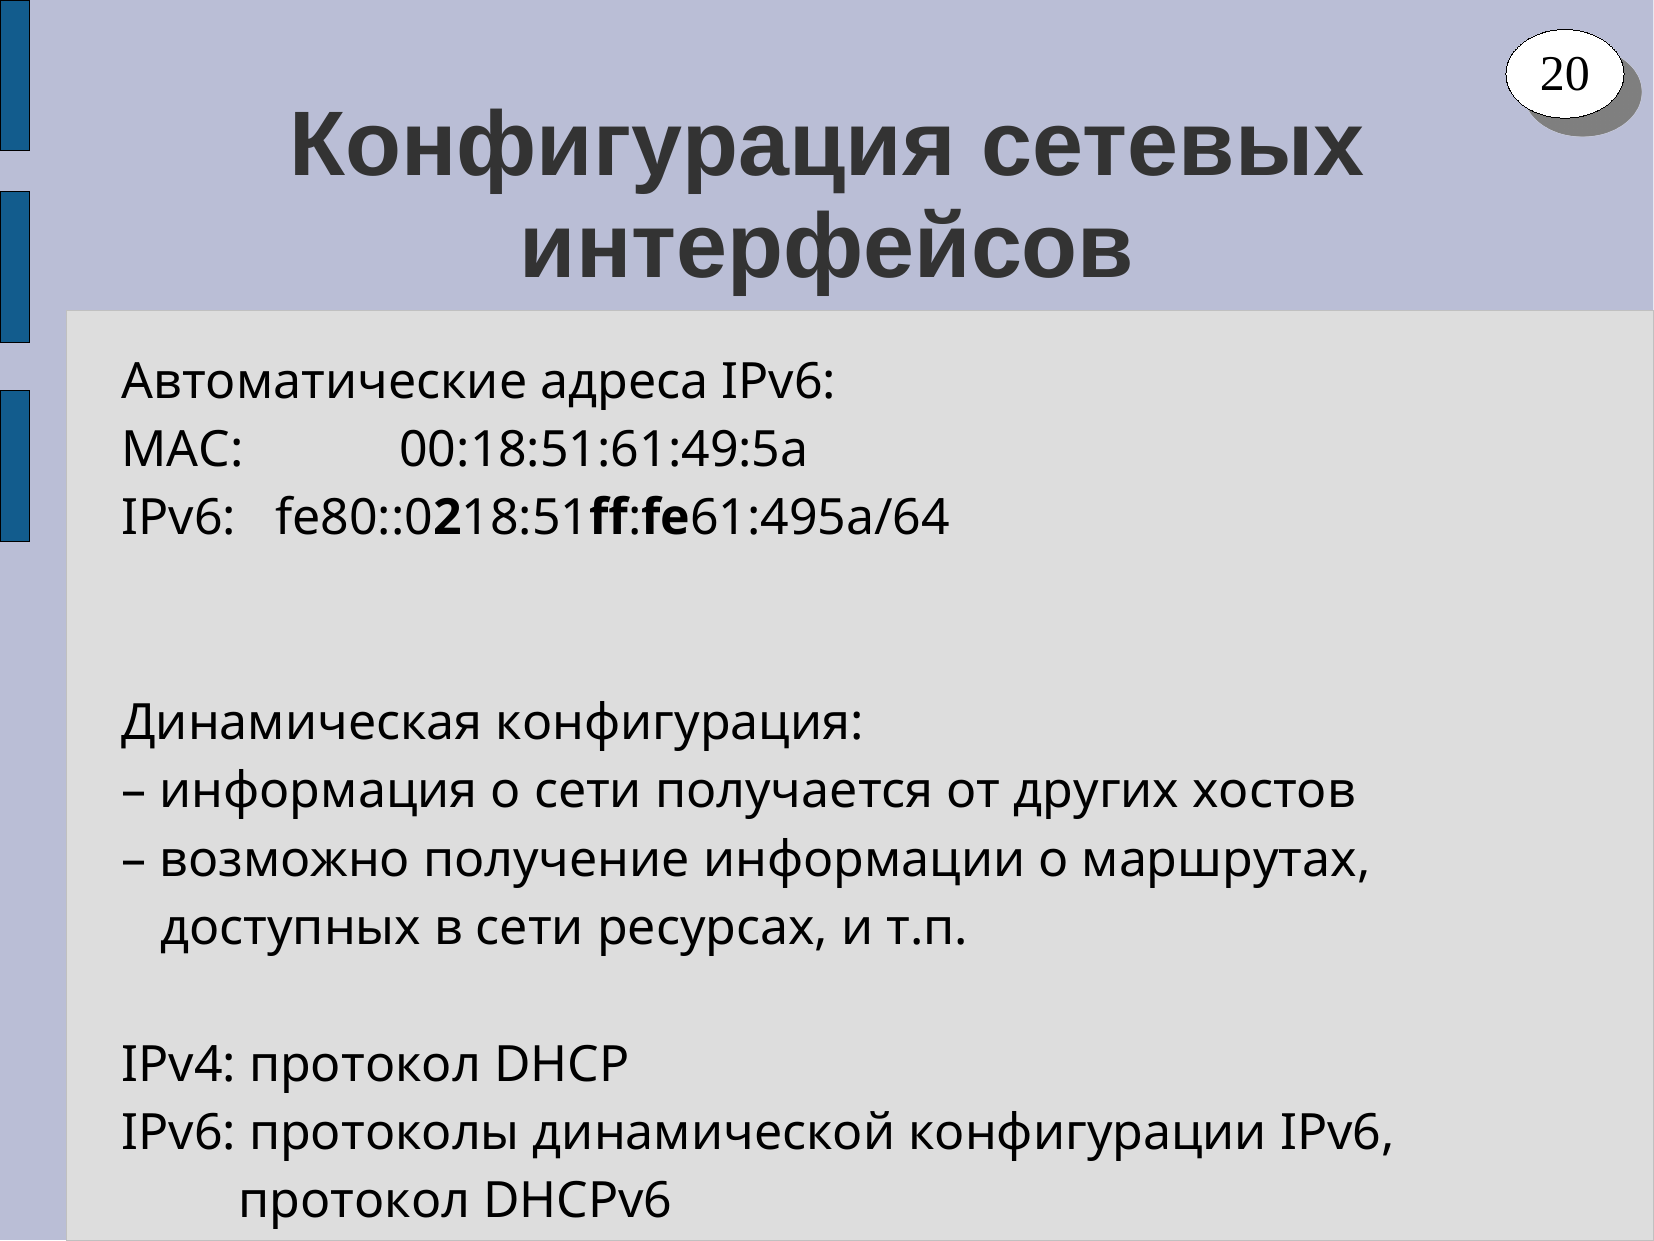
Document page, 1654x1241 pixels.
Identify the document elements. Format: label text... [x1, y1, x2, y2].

text_box 20 [1505, 29, 1625, 119]
title Конфигурация сетевых интерфейсов [121, 91, 1534, 299]
text_box Автоматические адреса IPv6: МАС: 00:18:51:61:49:5a IPv6: fe80::0218:51ff:fe61:495a/64 Динамическая конфигурация: – информация о сети получается от других хостов – возможно получение информации о маршрутах, доступных в сети ресурсах, и т.п. IPv4: протокол DHCP IPv6: протоколы динамической конфигурации IPv6, протокол DHCPv6 [121, 344, 1534, 1164]
